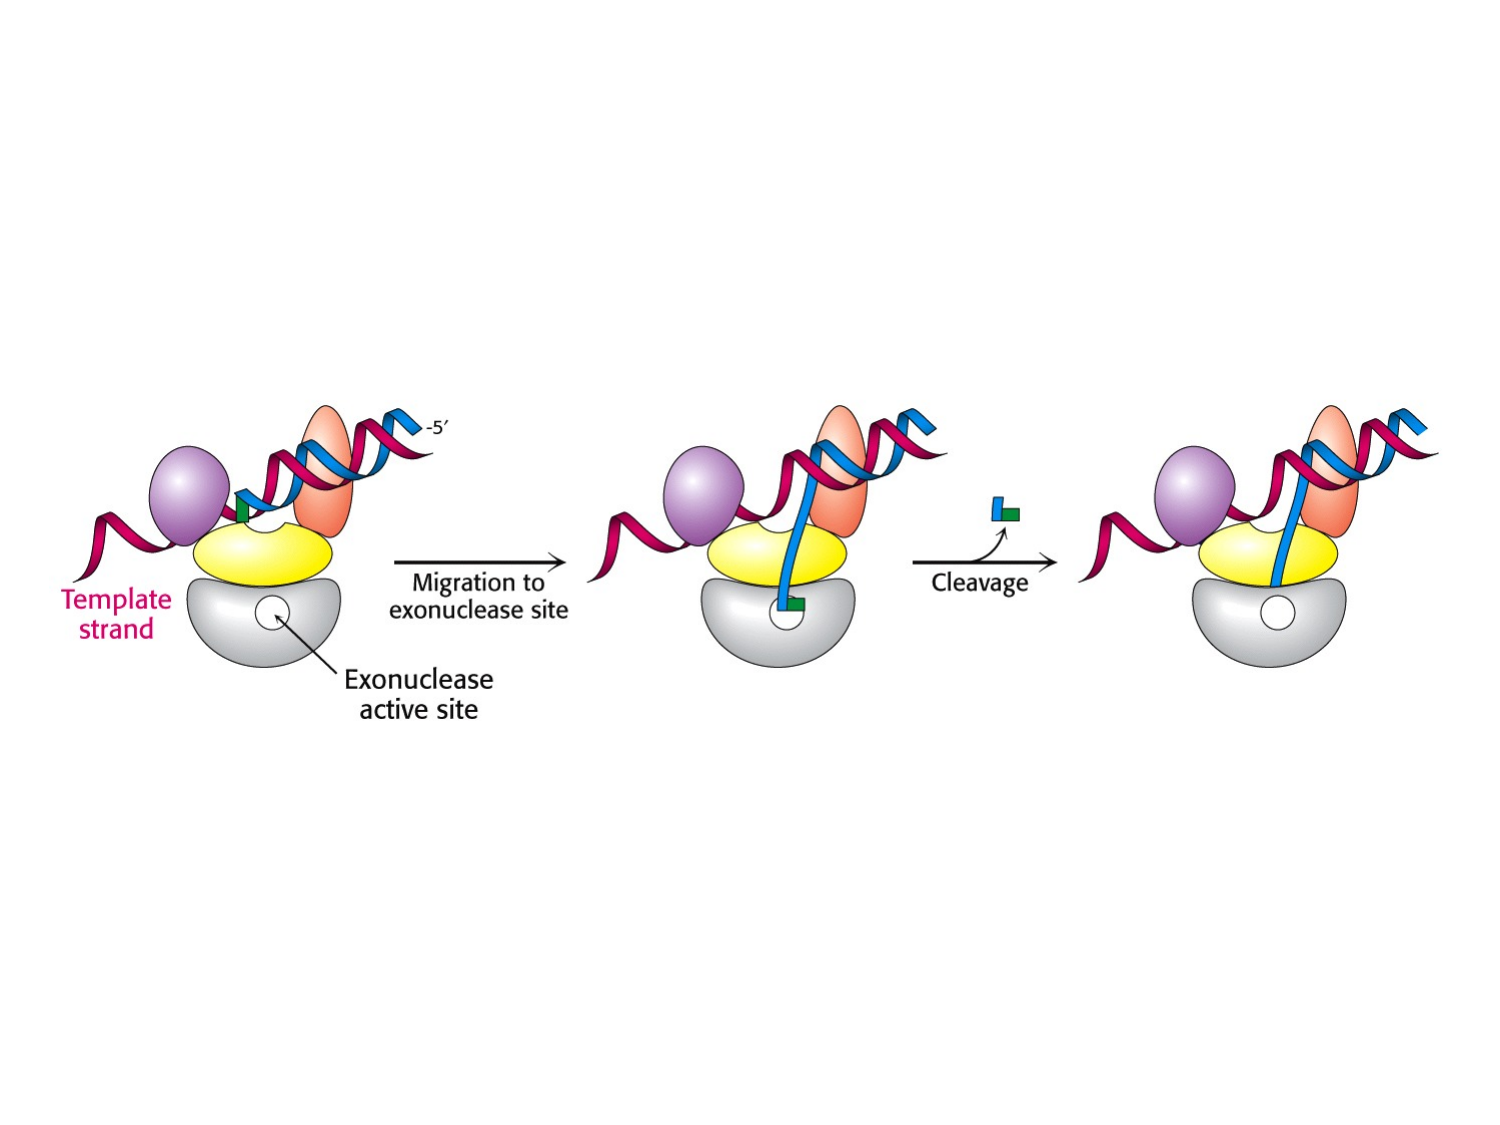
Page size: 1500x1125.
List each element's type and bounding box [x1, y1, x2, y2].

picture [49, 384, 1450, 741]
